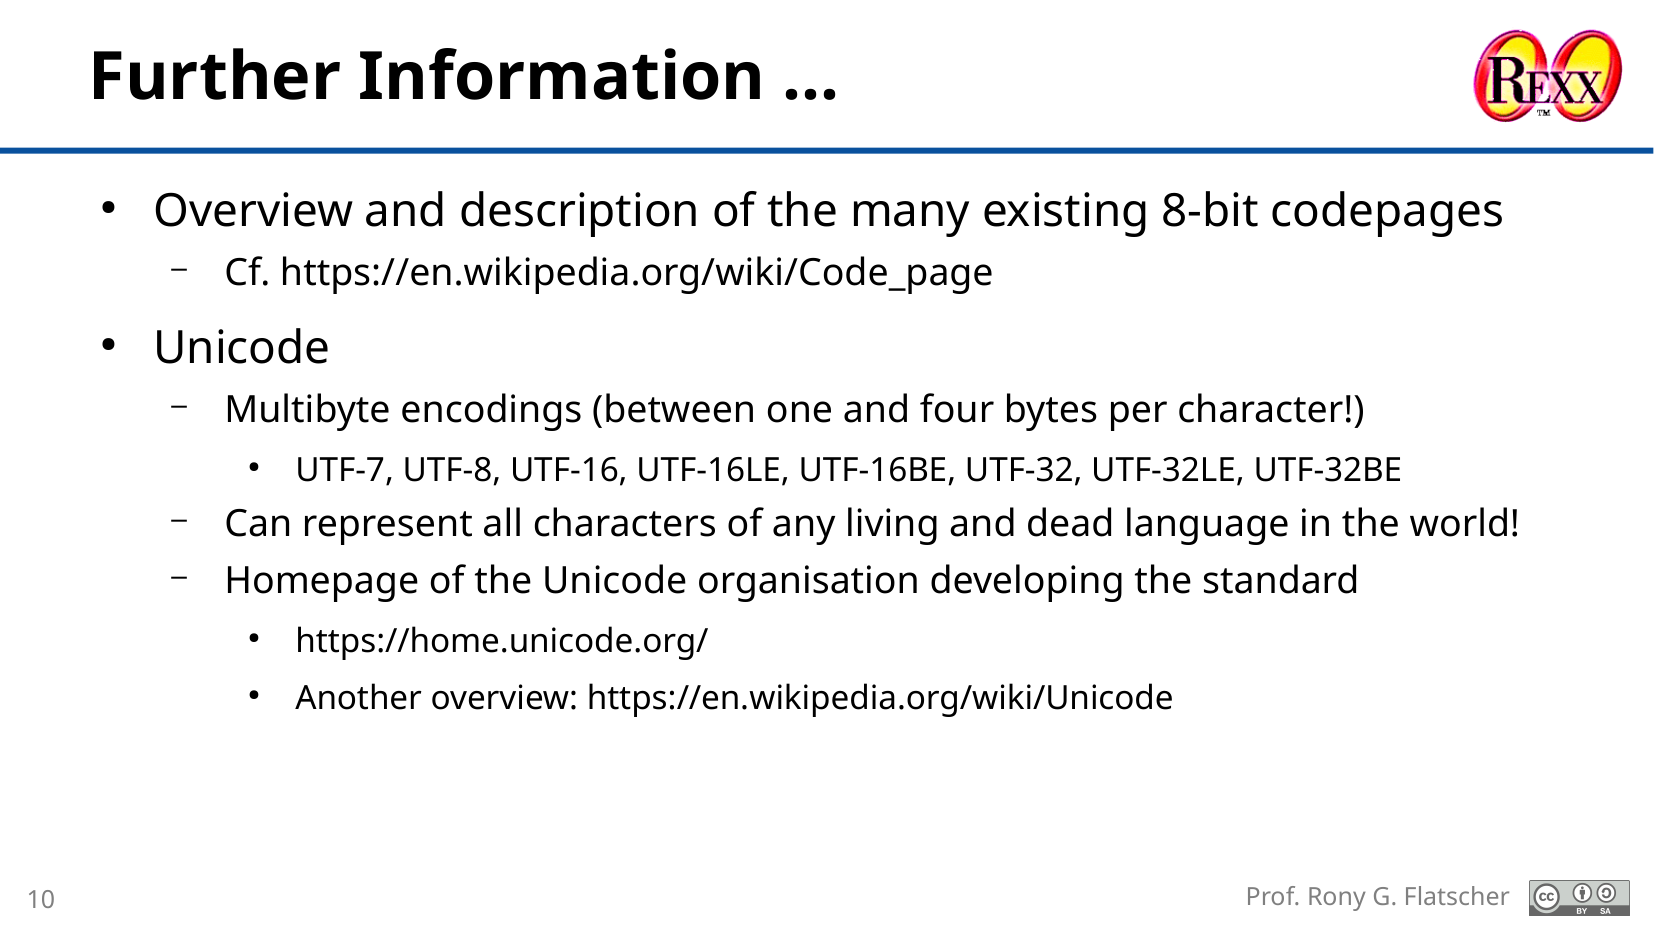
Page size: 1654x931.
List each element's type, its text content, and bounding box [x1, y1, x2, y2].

title Further Information … [29, 0, 1654, 148]
list Overview and description of the many existing 8-bit codepages Cf. https://en.wikipedia.org/wiki/Code_page Unicode Multibyte encodings (between one and four bytes per character!) UTF-7, UTF-8, UTF-16, UTF-16LE, UTF-16BE, UTF-32, UTF-32LE, UTF-32BE Can represent all characters of any living and dead language in the world! Homepage of the Unicode organisation developing the standard https://home.unicode.org/ Another overview: https://en.wikipedia.org/wiki/Unicode [82, 177, 1629, 857]
